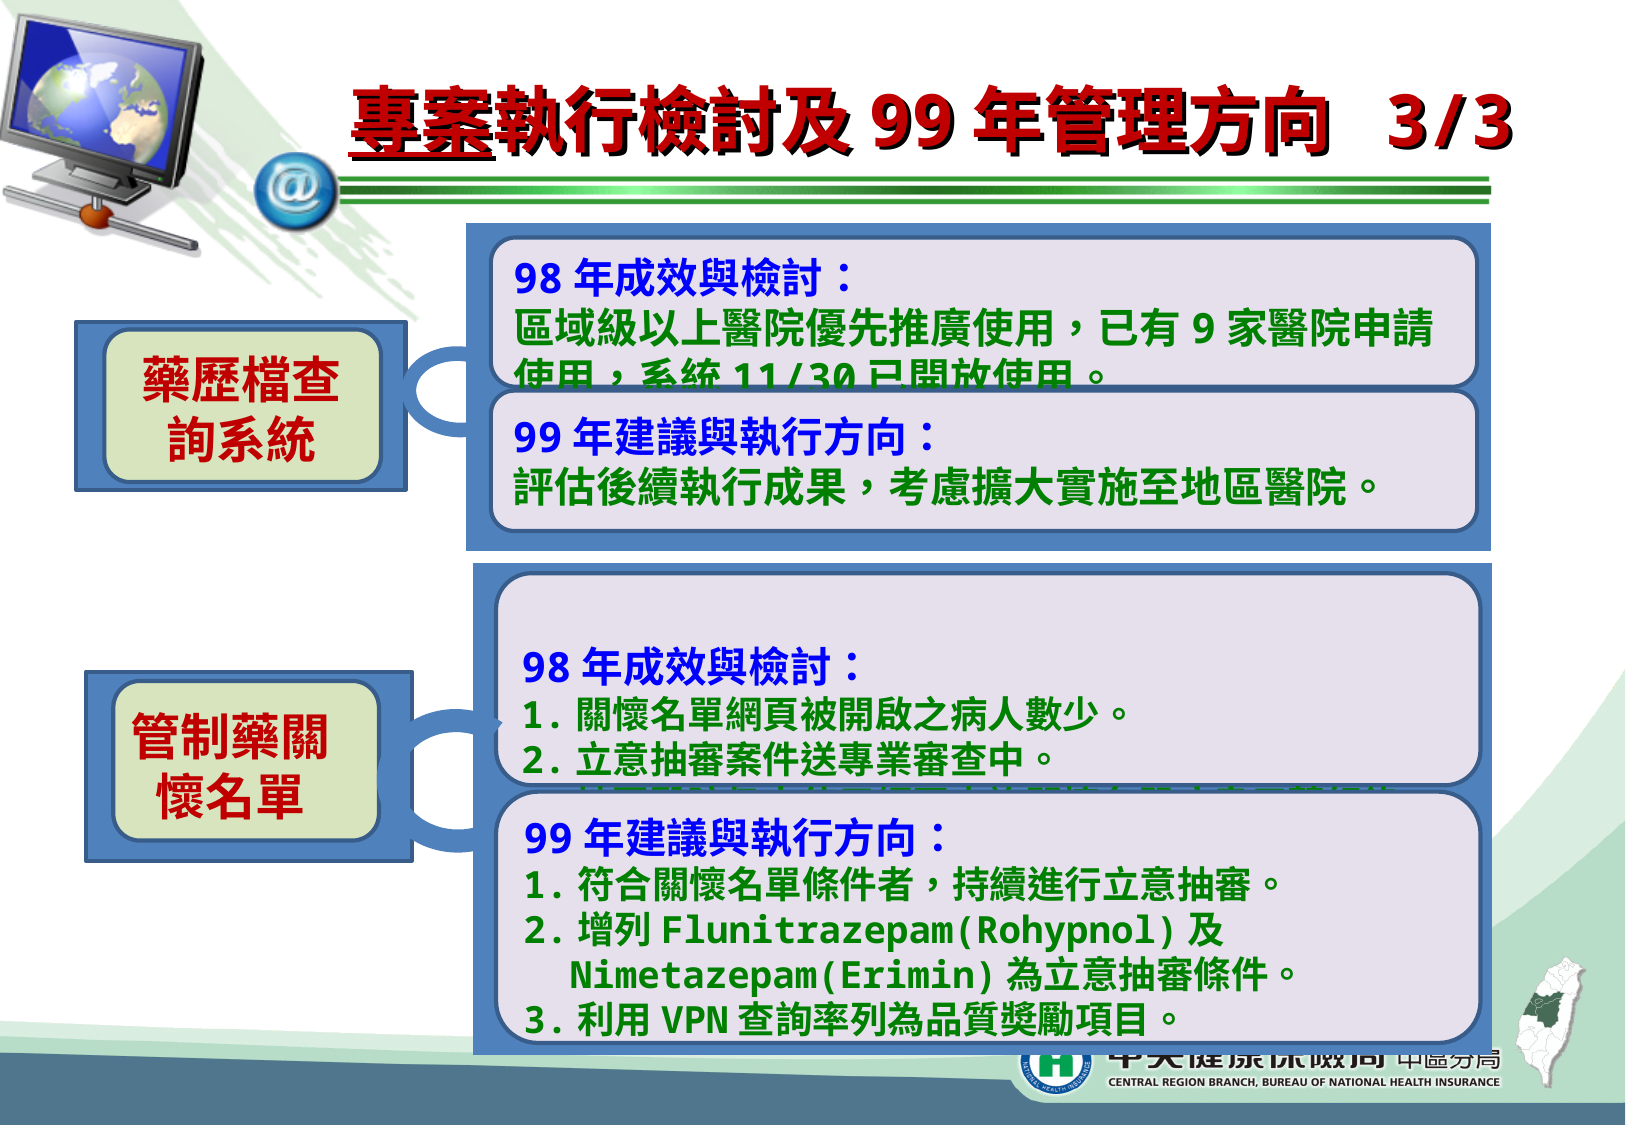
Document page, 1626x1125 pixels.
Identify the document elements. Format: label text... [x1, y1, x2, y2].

text_box 99年建議與執行方向： 1.符合關懷名單條件者，持續進行立意抽審。 2.增列Flunitrazepam(Rohypnol)及 Nimetazepam(Erimin)為立意抽審條件。 3.利用VPN查詢率列為品質奬勵項目。 [496, 791, 1481, 1043]
text_box 專案執行檢討及99年管理方向 3/3 [333, 23, 1540, 211]
text_box 98年成效與檢討： 1.關懷名單網頁被開啟之病人數少。 2.立意抽審案件送專業審查中。 3.地區醫院仍未使用網頁查詢關懷名單病患用藥紀錄。 [496, 573, 1481, 786]
text_box [76, 223, 1491, 551]
text_box 98年成效與檢討： 區域級以上醫院優先推廣使用，已有9家醫院申請使用，系統11/30已開放使用。 [490, 237, 1478, 387]
text_box [86, 563, 1492, 1055]
text_box 99年建議與執行方向： 評估後續執行成果，考慮擴大實施至地區醫院。 [490, 390, 1478, 532]
text_box 管制藥關懷名單 [93, 698, 367, 833]
text_box 藥歷檔查詢系統 [115, 341, 368, 476]
